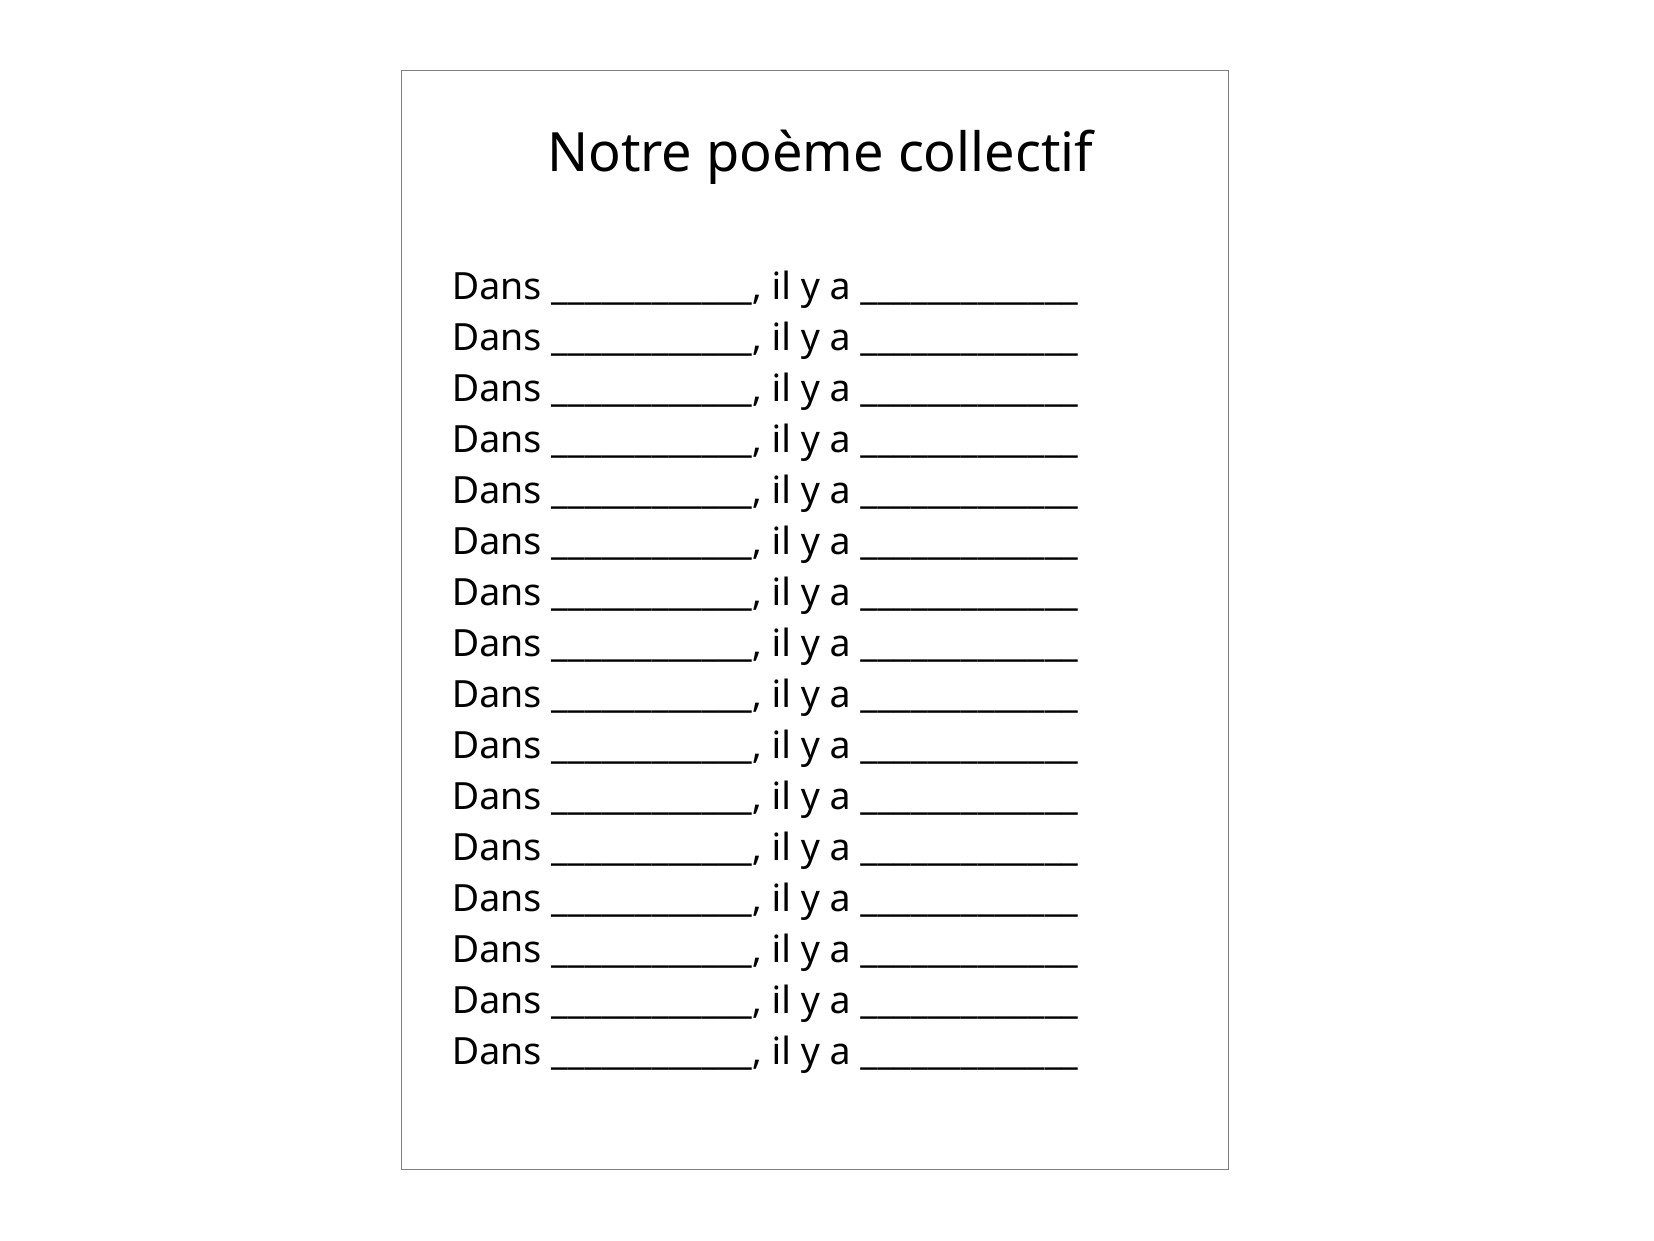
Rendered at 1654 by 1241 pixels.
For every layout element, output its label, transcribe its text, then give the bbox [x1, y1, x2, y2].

text_box Dans ____________, il y a _____________ Dans ____________, il y a _____________ Dans ____________, il y a _____________ Dans ____________, il y a _____________ Dans ____________, il y a _____________ Dans ____________, il y a _____________ Dans ____________, il y a _____________ Dans ____________, il y a _____________ Dans ____________, il y a _____________ Dans ____________, il y a _____________ Dans ____________, il y a _____________ Dans ____________, il y a _____________ Dans ____________, il y a _____________ Dans ____________, il y a _____________ Dans ____________, il y a _____________ Dans ____________, il y a _____________ [437, 200, 1205, 1088]
text_box Notre poème collectif [519, 106, 1122, 200]
